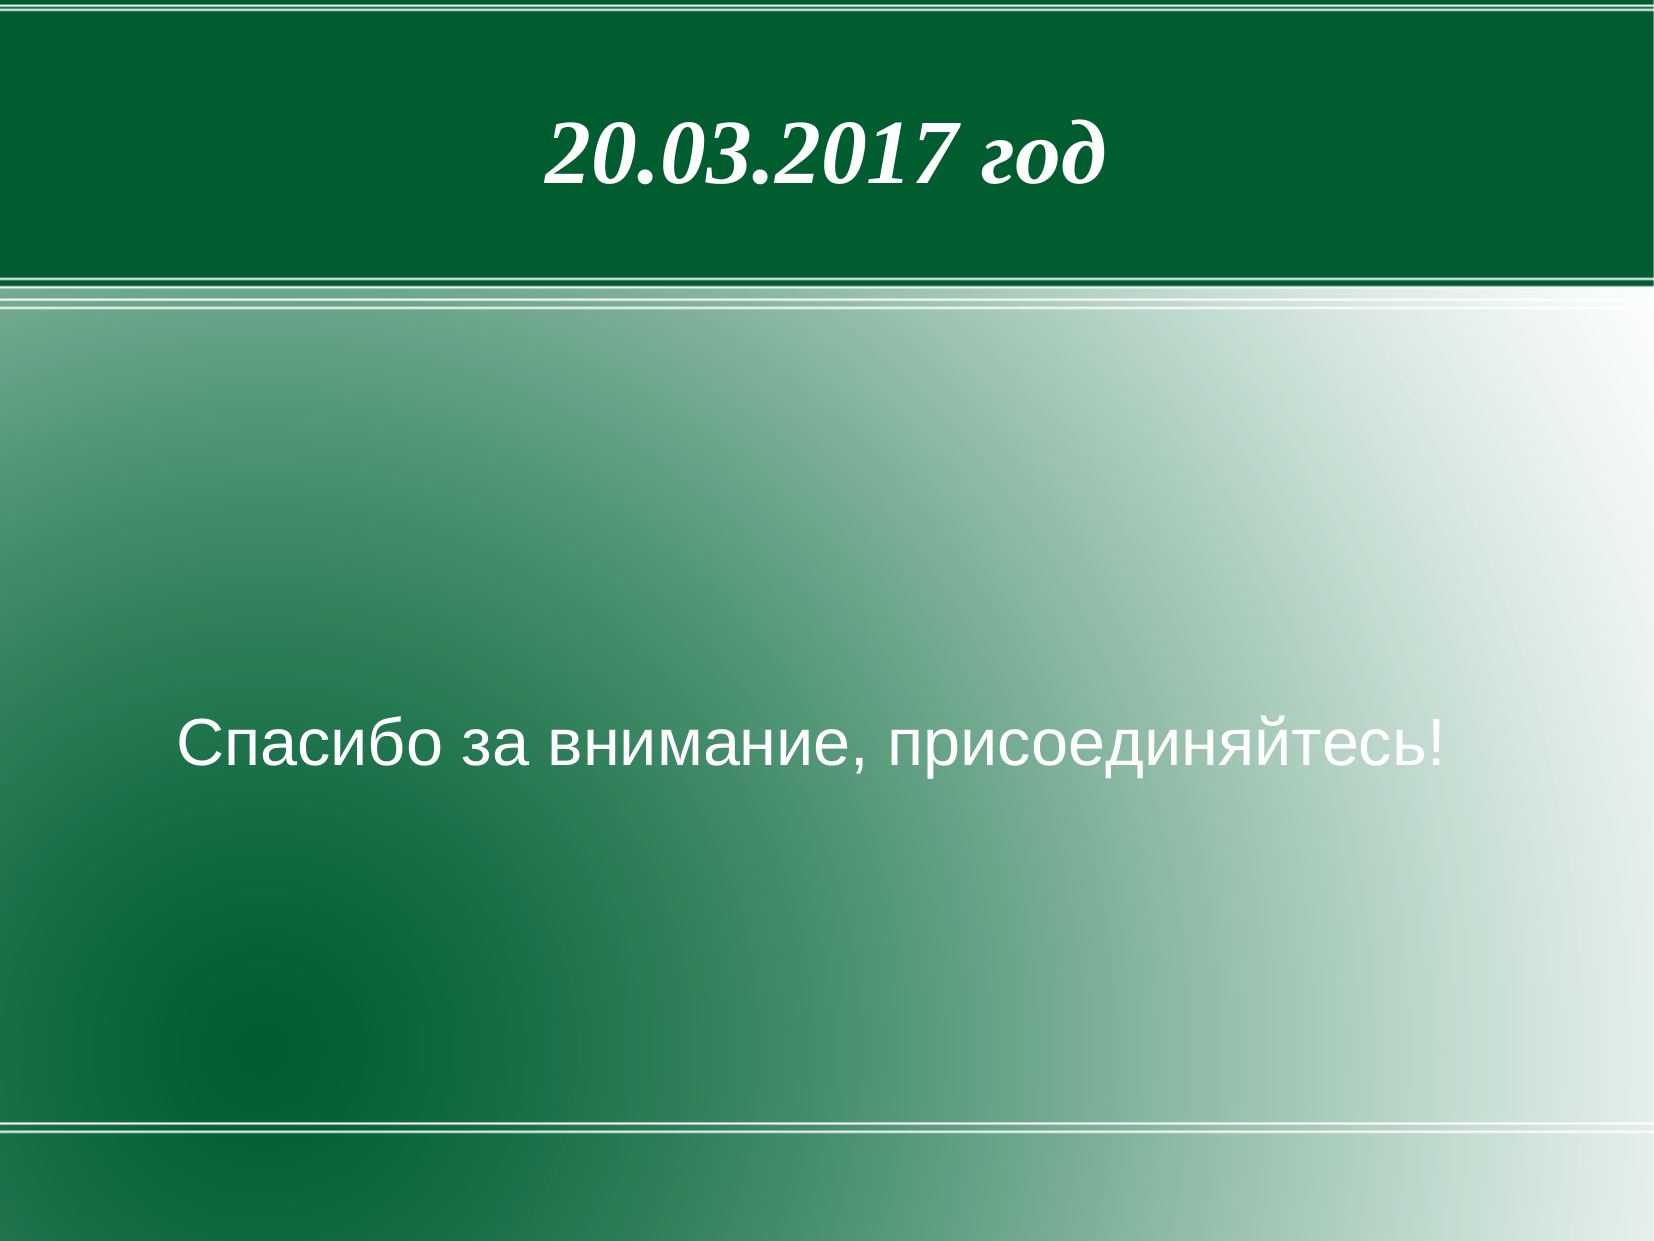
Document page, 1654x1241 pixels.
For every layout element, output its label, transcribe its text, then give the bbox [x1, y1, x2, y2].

title 20.03.2017 год [82, 49, 1571, 257]
subtitle Спасибо за внимание, присоединяйтесь! [76, 333, 1565, 1152]
picture [0, 0, 1654, 1241]
